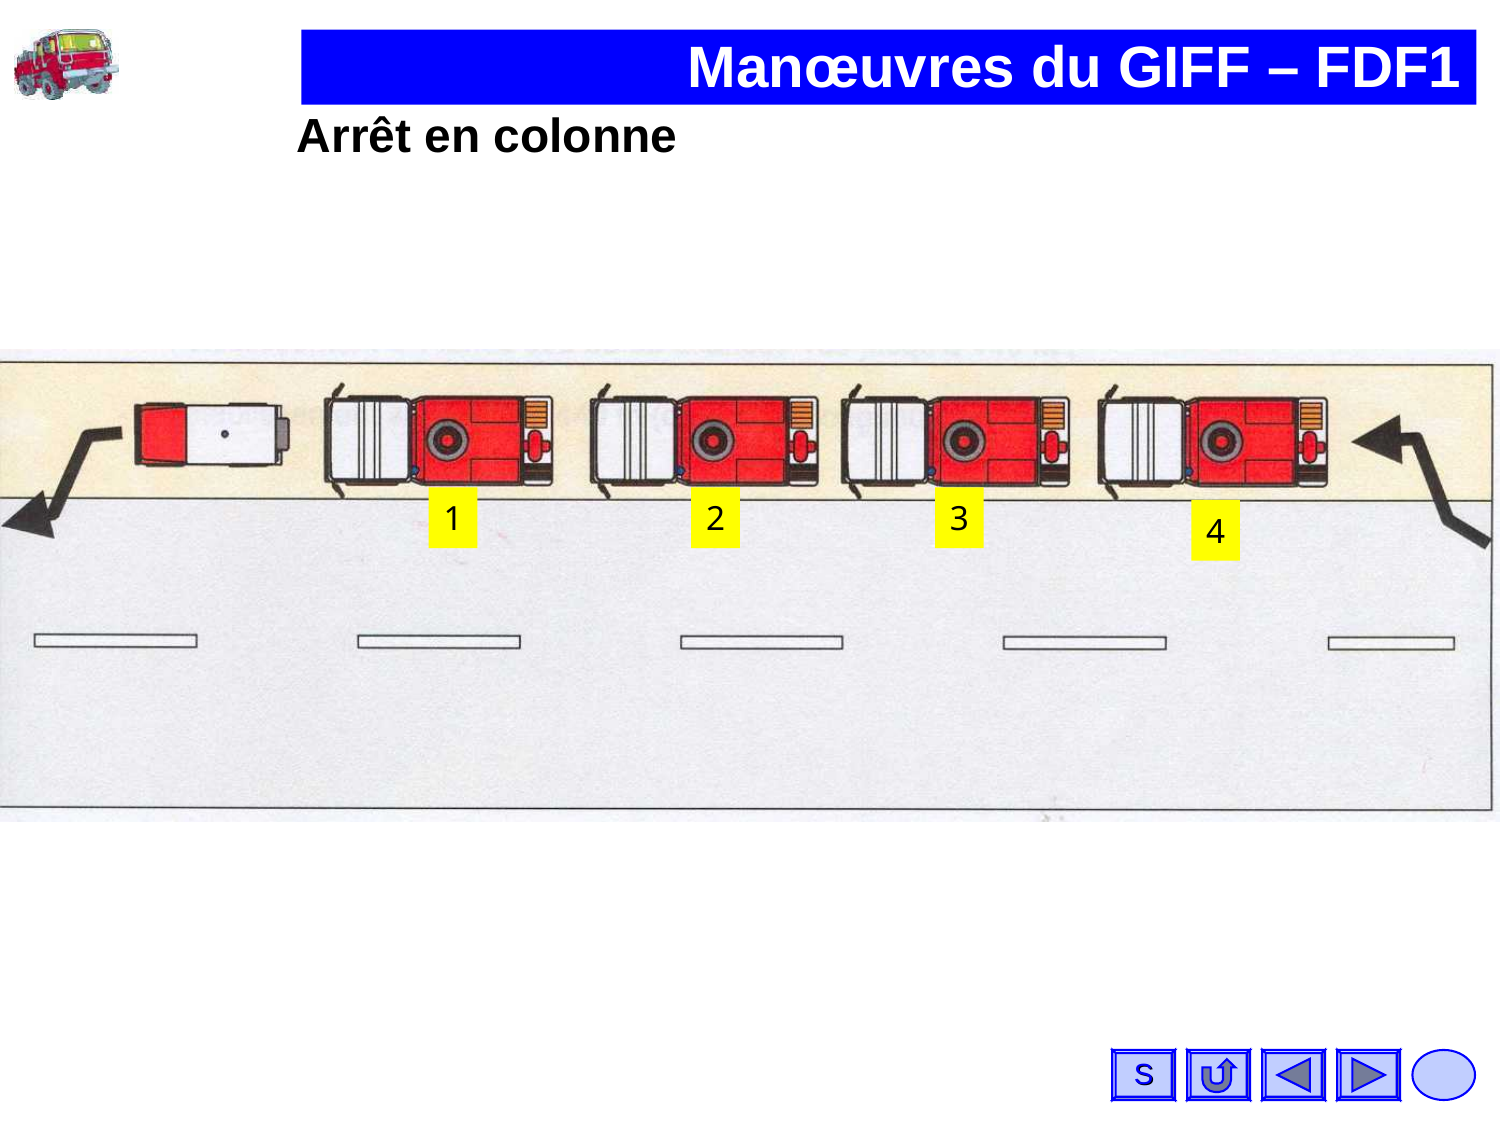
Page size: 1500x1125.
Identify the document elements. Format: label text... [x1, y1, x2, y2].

text_box 1 [428, 487, 478, 549]
picture [14, 29, 119, 100]
text_box Arrêt en colonne [282, 101, 693, 172]
text_box [1412, 1049, 1476, 1101]
text_box 4 [1191, 499, 1240, 561]
text_box 3 [935, 487, 984, 549]
picture [0, 349, 1500, 822]
text_box Manœuvres du GIFF – FDF1 [301, 29, 1477, 105]
text_box 2 [691, 487, 740, 549]
